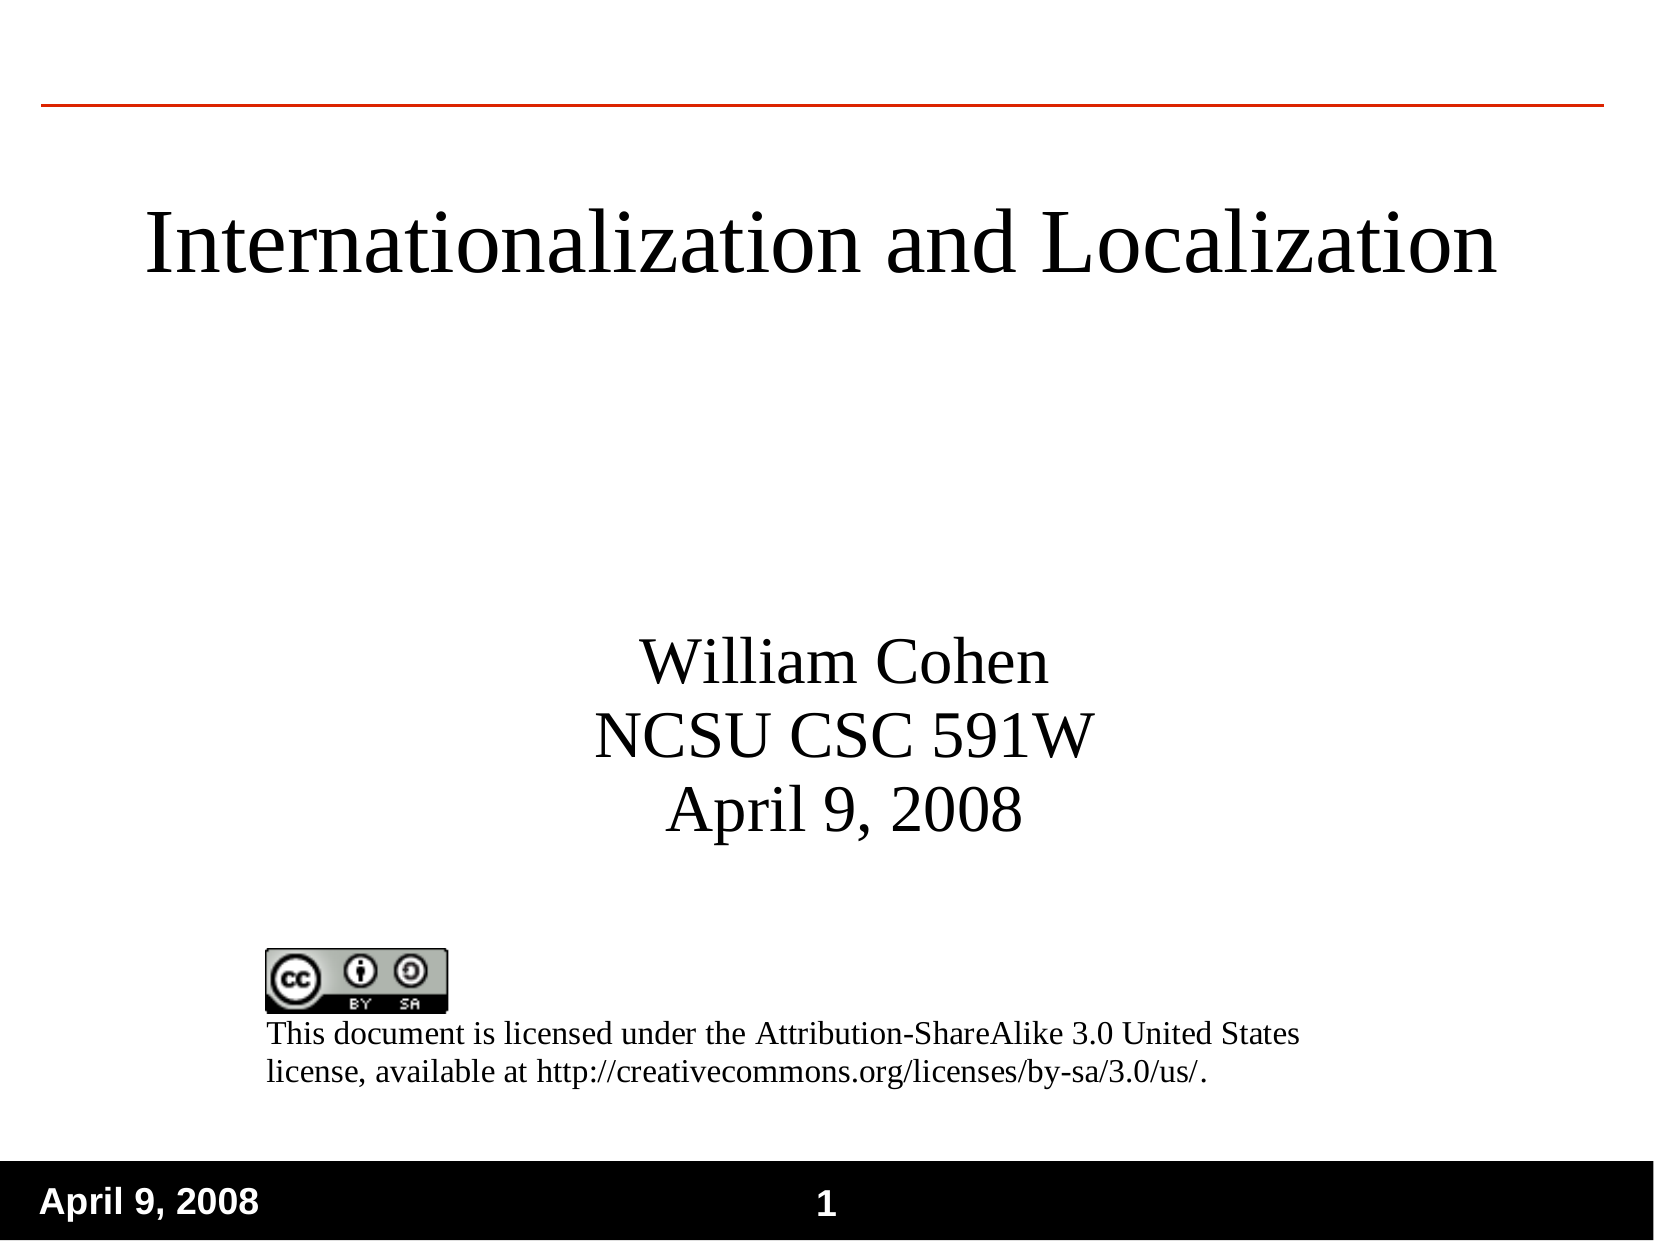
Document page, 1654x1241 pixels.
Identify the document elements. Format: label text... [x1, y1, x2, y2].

chart [265, 948, 1354, 1127]
title Internationalization and Localization [117, 137, 1530, 346]
subtitle William Cohen NCSU CSC 591W April 9, 2008 [121, 344, 1534, 1127]
